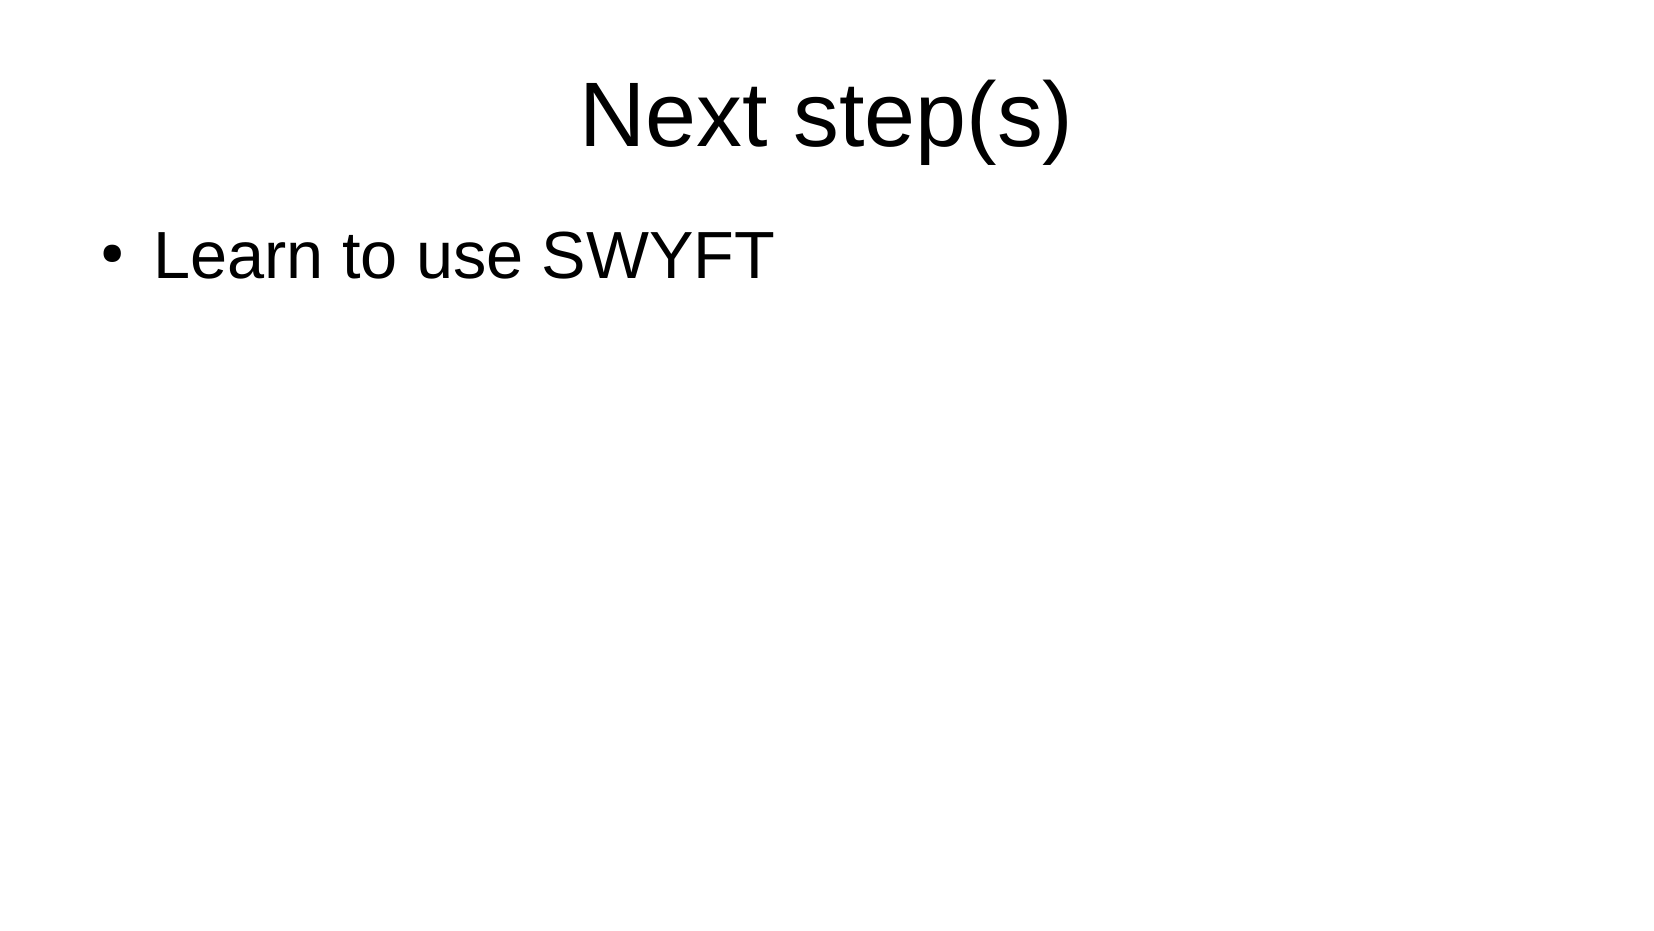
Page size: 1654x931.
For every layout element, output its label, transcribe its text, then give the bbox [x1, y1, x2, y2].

list Learn to use SWYFT [82, 217, 1571, 758]
title Next step(s) [82, 37, 1571, 193]
